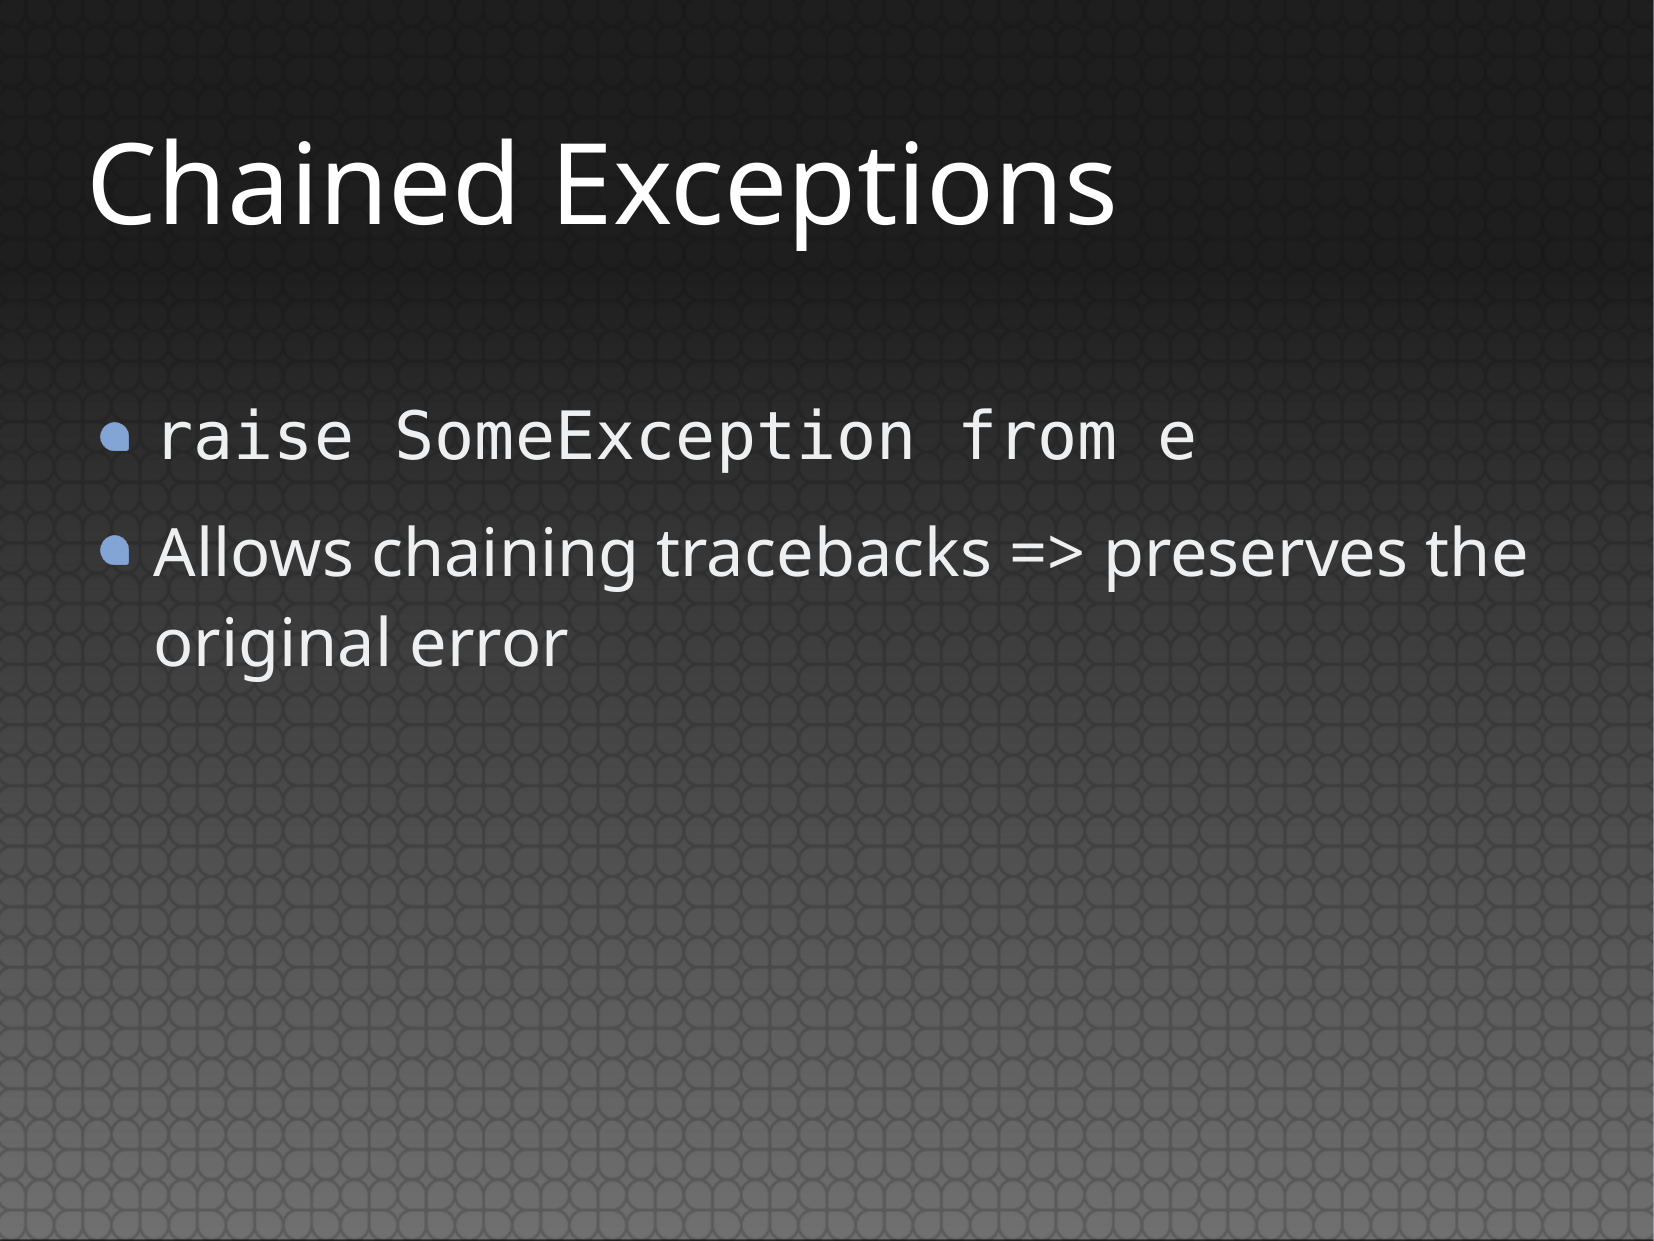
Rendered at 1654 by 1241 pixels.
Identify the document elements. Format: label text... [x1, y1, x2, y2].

list raise SomeException from e Allows chaining tracebacks => preserves the original error [82, 290, 1571, 1010]
picture [0, 0, 1654, 1241]
title Chained Exceptions [86, 112, 1576, 249]
